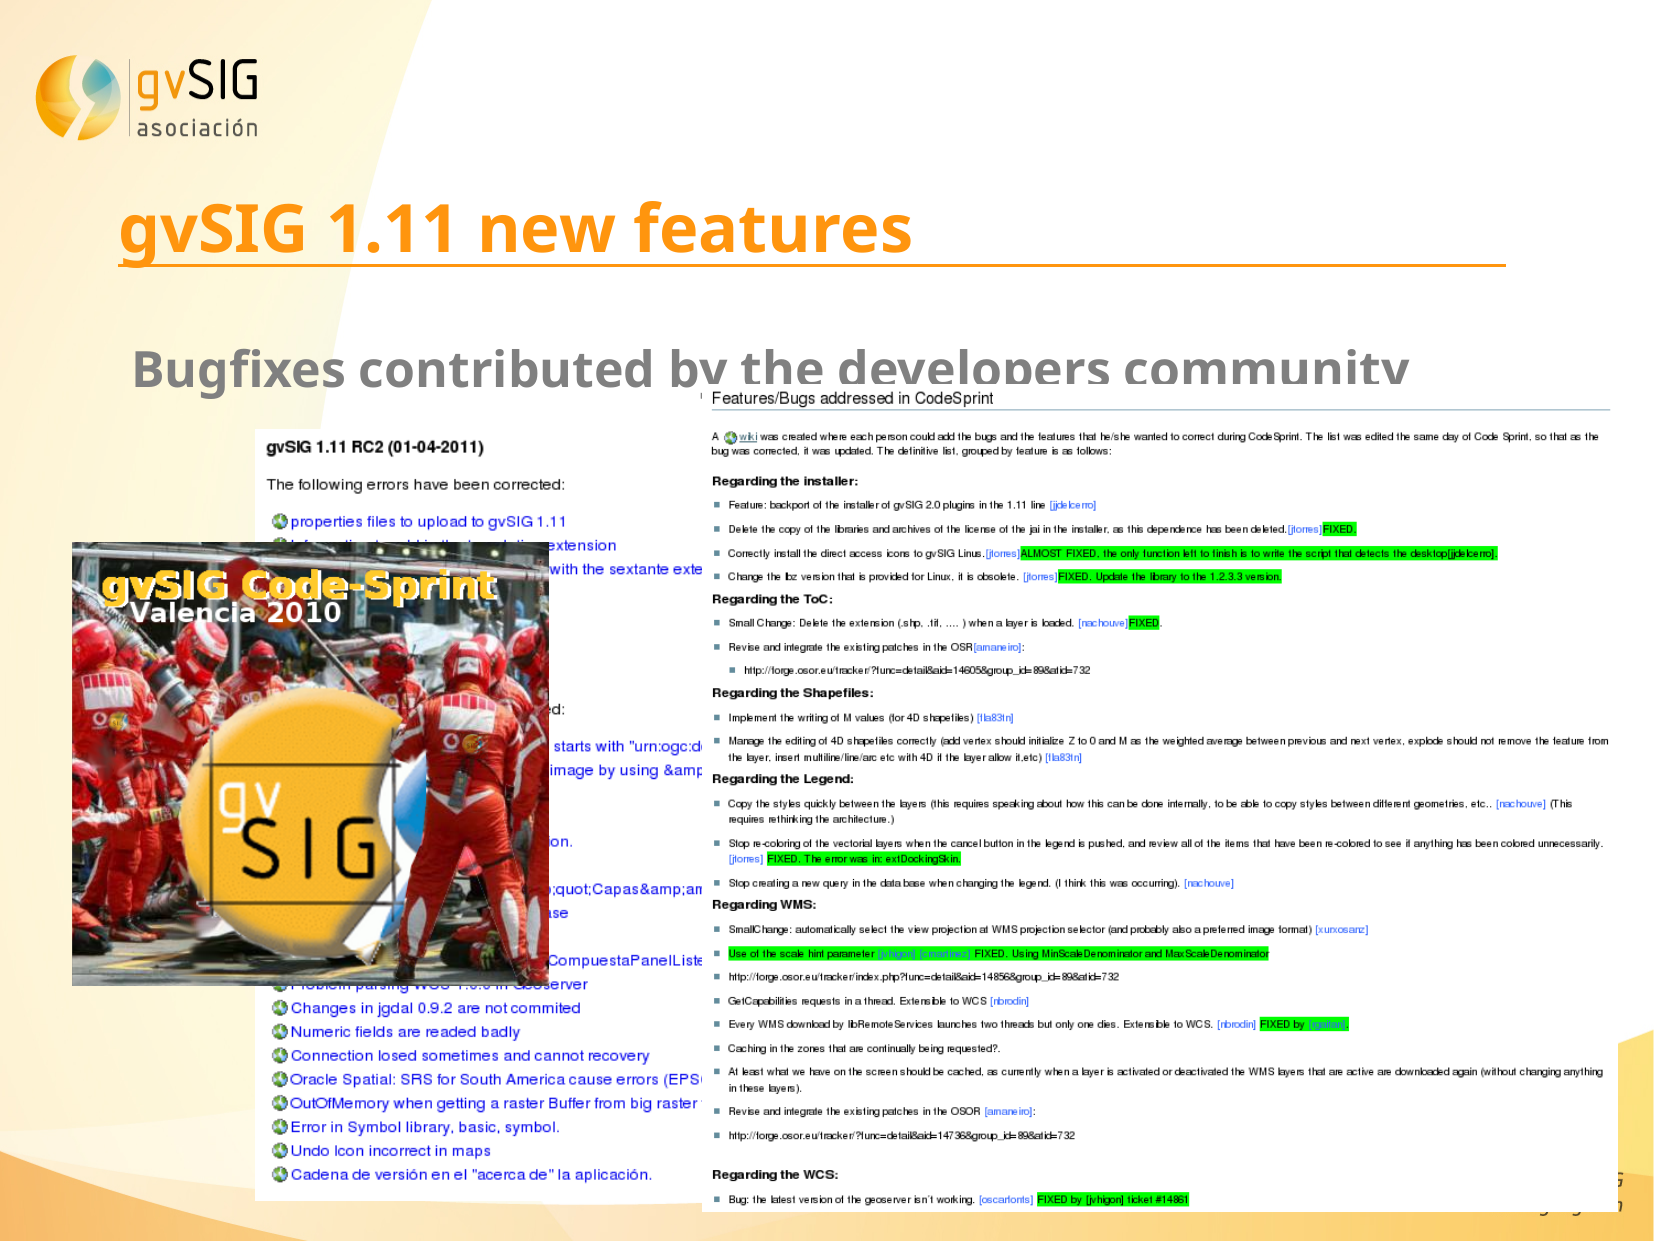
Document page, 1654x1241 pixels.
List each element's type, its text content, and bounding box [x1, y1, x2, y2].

title Bugfixes contributed by the developers community [118, 309, 1530, 427]
picture [0, 0, 1654, 1241]
title gvSIG 1.11 new features [118, 177, 1607, 276]
